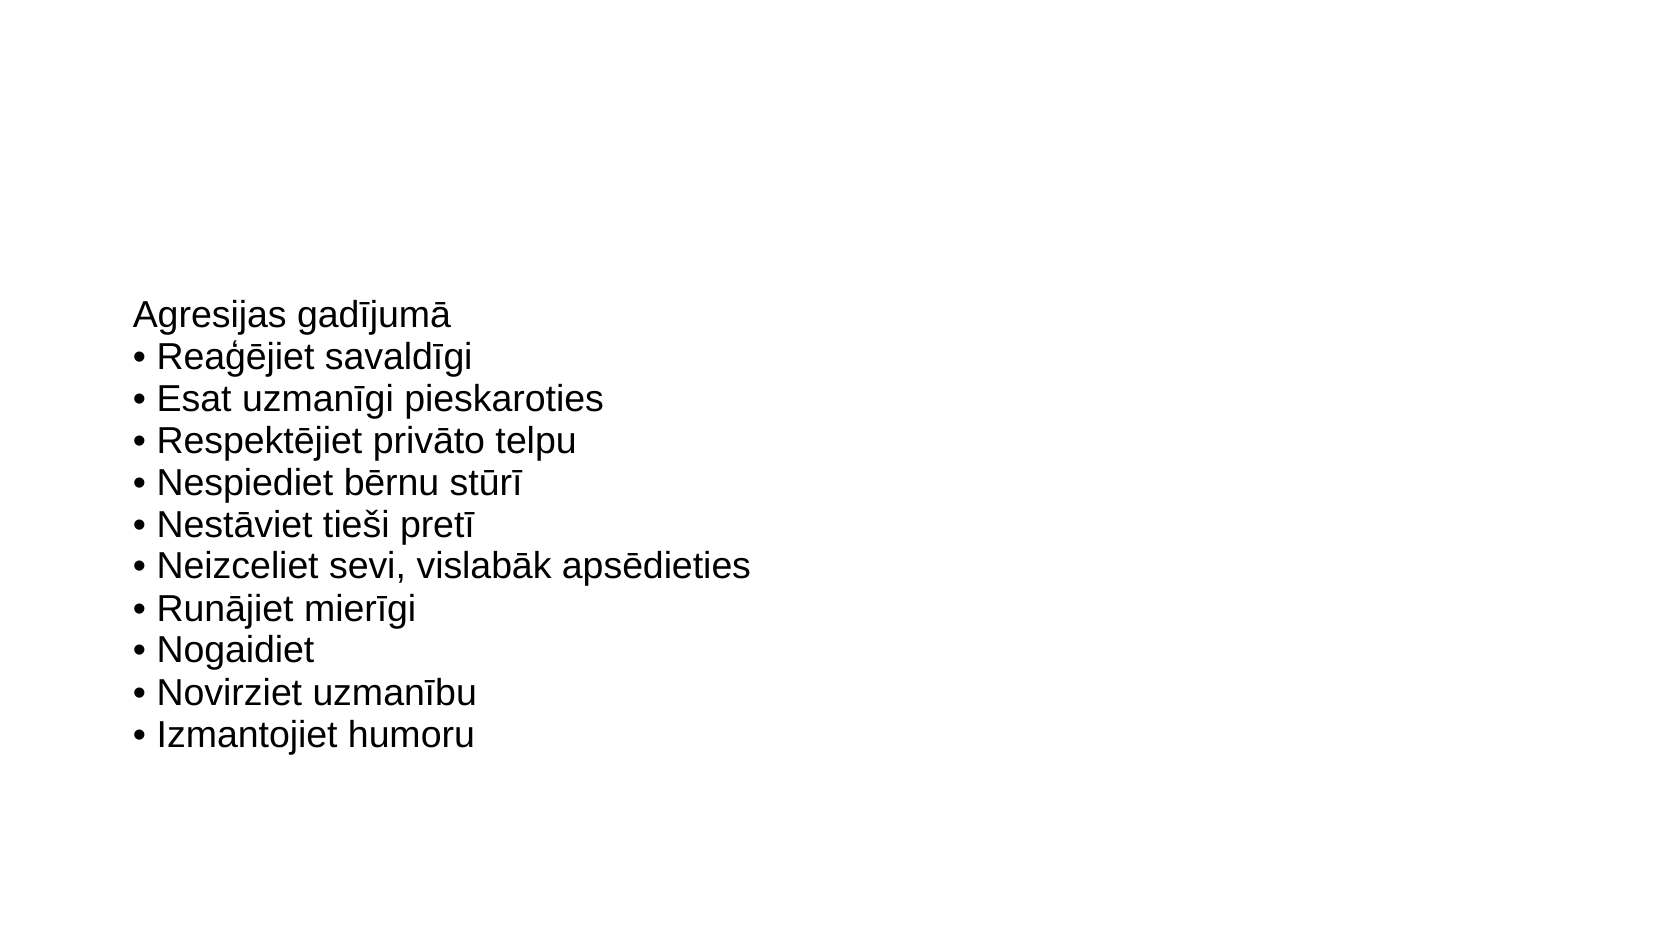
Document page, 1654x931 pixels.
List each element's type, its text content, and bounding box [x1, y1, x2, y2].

text_box Agresijas gadījumā • Reaģējiet savaldīgi • Esat uzmanīgi pieskaroties • Respektējiet privāto telpu • Nespiediet bērnu stūrī • Nestāviet tieši pretī • Neizceliet sevi, vislabāk apsēdieties • Runājiet mierīgi • Nogaidiet • Novirziet uzmanību • Izmantojiet humoru [118, 285, 1654, 857]
